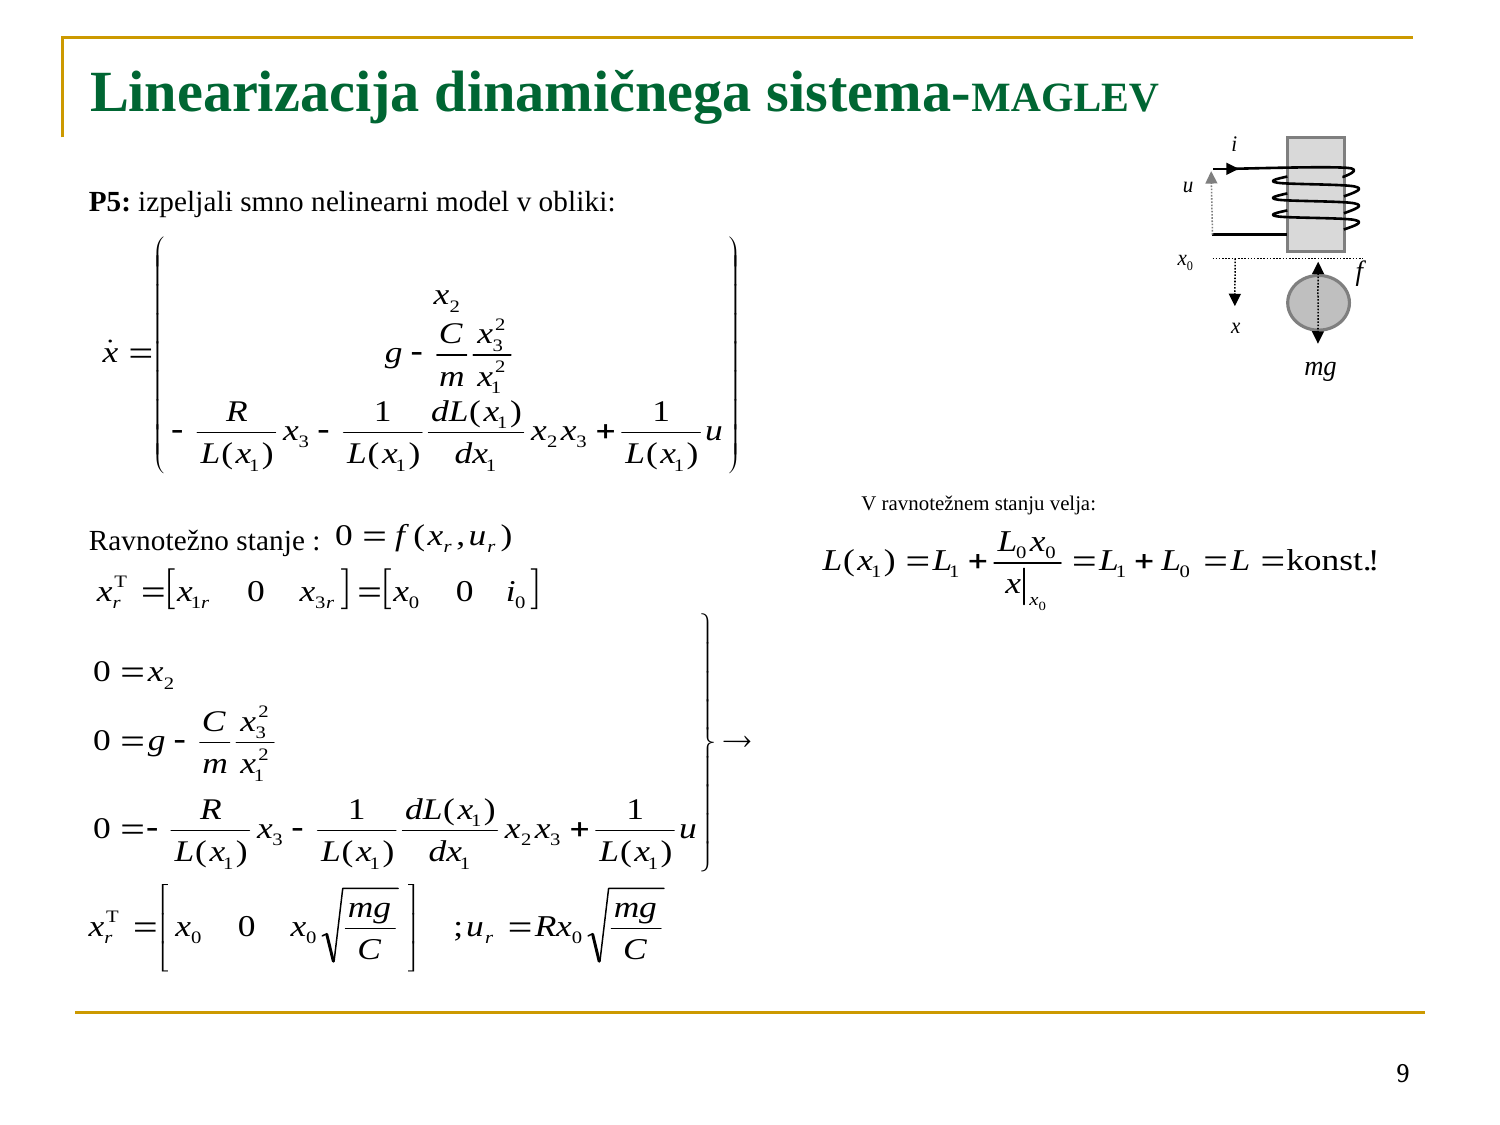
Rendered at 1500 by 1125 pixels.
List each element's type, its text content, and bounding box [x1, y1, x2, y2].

chart [1226, 318, 1245, 340]
chart [1300, 357, 1343, 388]
chart [1346, 255, 1374, 293]
chart [1228, 132, 1242, 157]
text_box <number> [1074, 1024, 1426, 1100]
text_box [1287, 202, 1345, 217]
list P5: izpeljali smno nelinearni model v obliki: Ravnotežno stanje : [73, 174, 737, 1125]
chart [1173, 242, 1197, 277]
text_box [1287, 275, 1350, 331]
chart [816, 522, 1381, 616]
chart [330, 515, 520, 558]
title Linearizacija dinamičnega sistema-MAGLEV [75, 45, 1426, 271]
text_box [1287, 137, 1345, 166]
chart [81, 568, 765, 979]
chart [1180, 177, 1198, 199]
text_box V ravnotežnem stanju velja: [846, 482, 1452, 523]
chart [95, 229, 748, 481]
text_box [1287, 185, 1345, 200]
text_box [1287, 219, 1345, 252]
text_box [1287, 169, 1345, 184]
